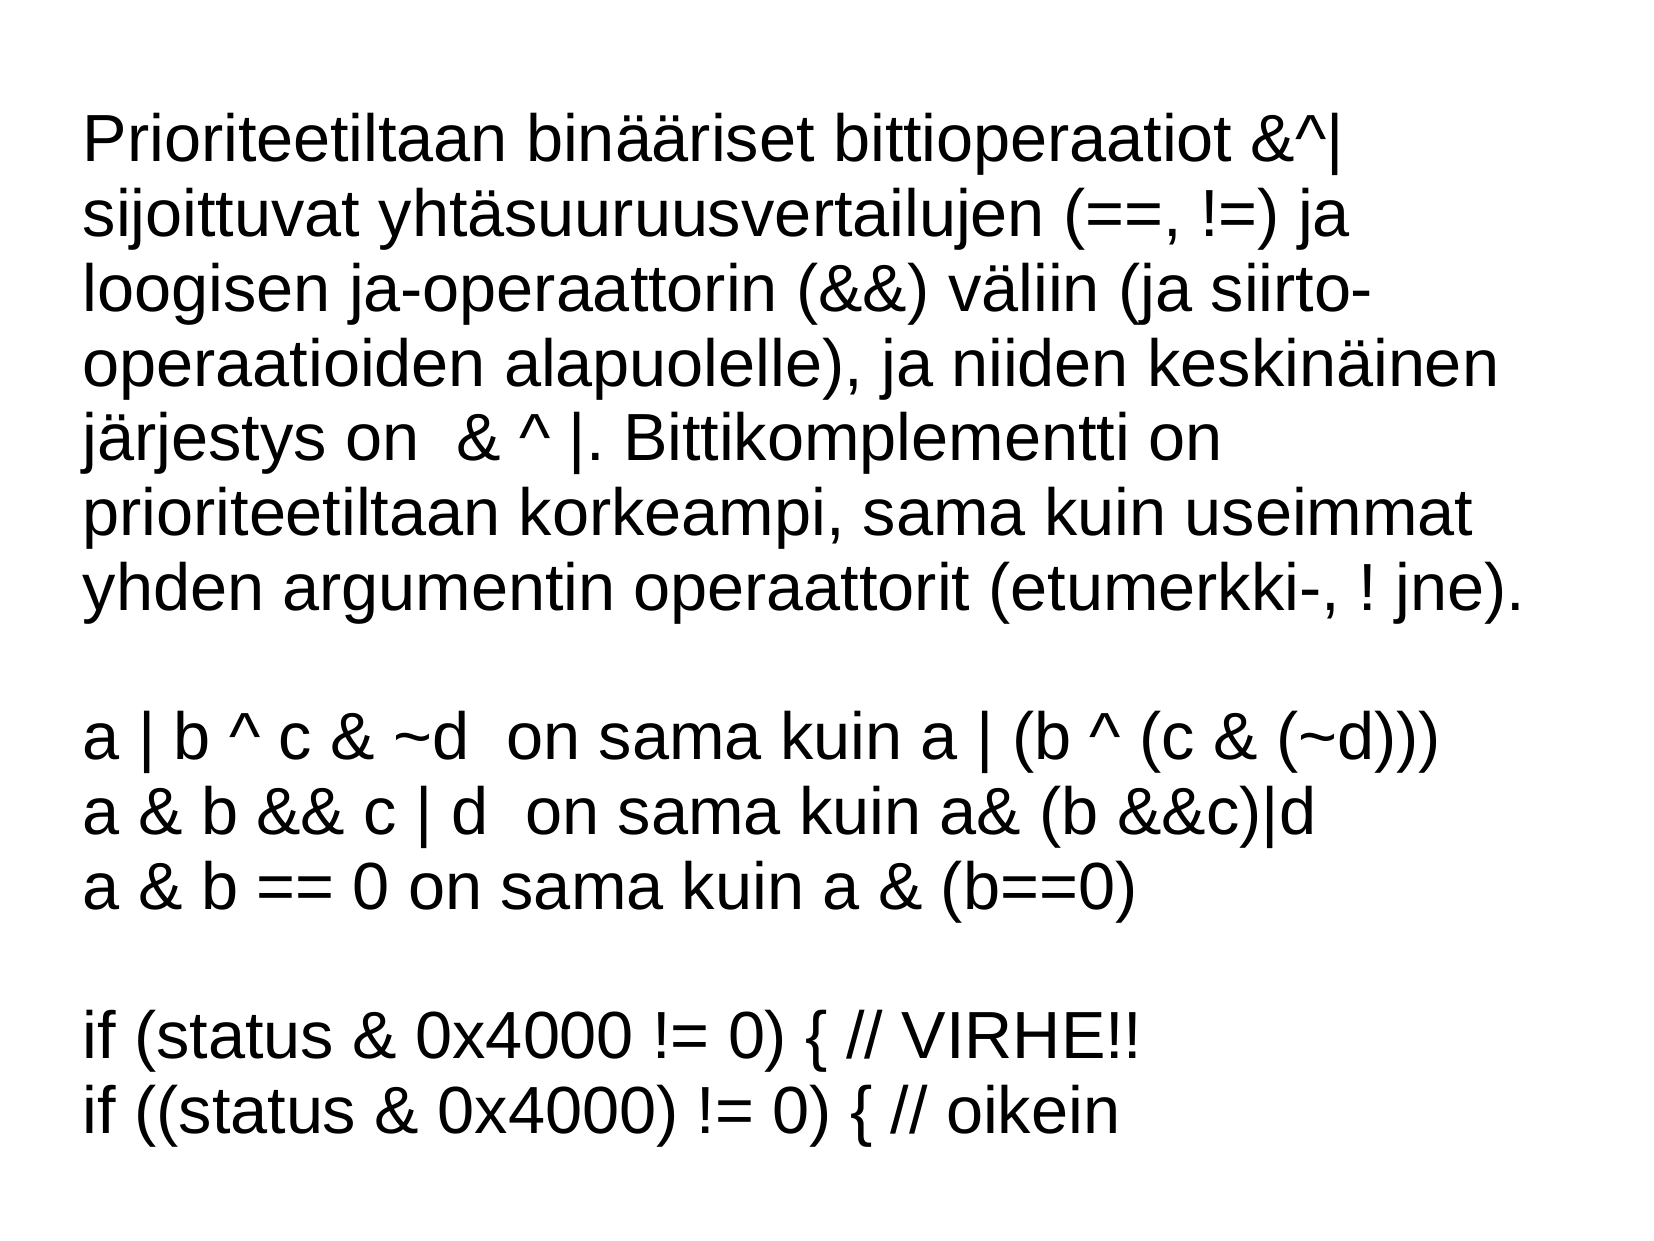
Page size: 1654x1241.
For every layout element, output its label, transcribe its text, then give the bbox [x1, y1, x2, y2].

text_box Prioriteetiltaan binääriset bittioperaatiot &^| sijoittuvat yhtäsuuruusvertailujen (==, !=) ja loogisen ja-operaattorin (&&) väliin (ja siirto-operaatioiden alapuolelle), ja niiden keskinäinen järjestys on & ^ |. Bittikomplementti on prioriteetiltaan korkeampi, sama kuin useimmat yhden argumentin operaattorit (etumerkki-, ! jne). a | b ^ c & ~d on sama kuin a | (b ^ (c & (~d))) a & b && c | d on sama kuin a& (b &&c)|d a & b == 0 on sama kuin a & (b==0) if (status & 0x4000 != 0) { // VIRHE!! if ((status & 0x4000) != 0) { // oikein [82, 101, 1571, 1241]
